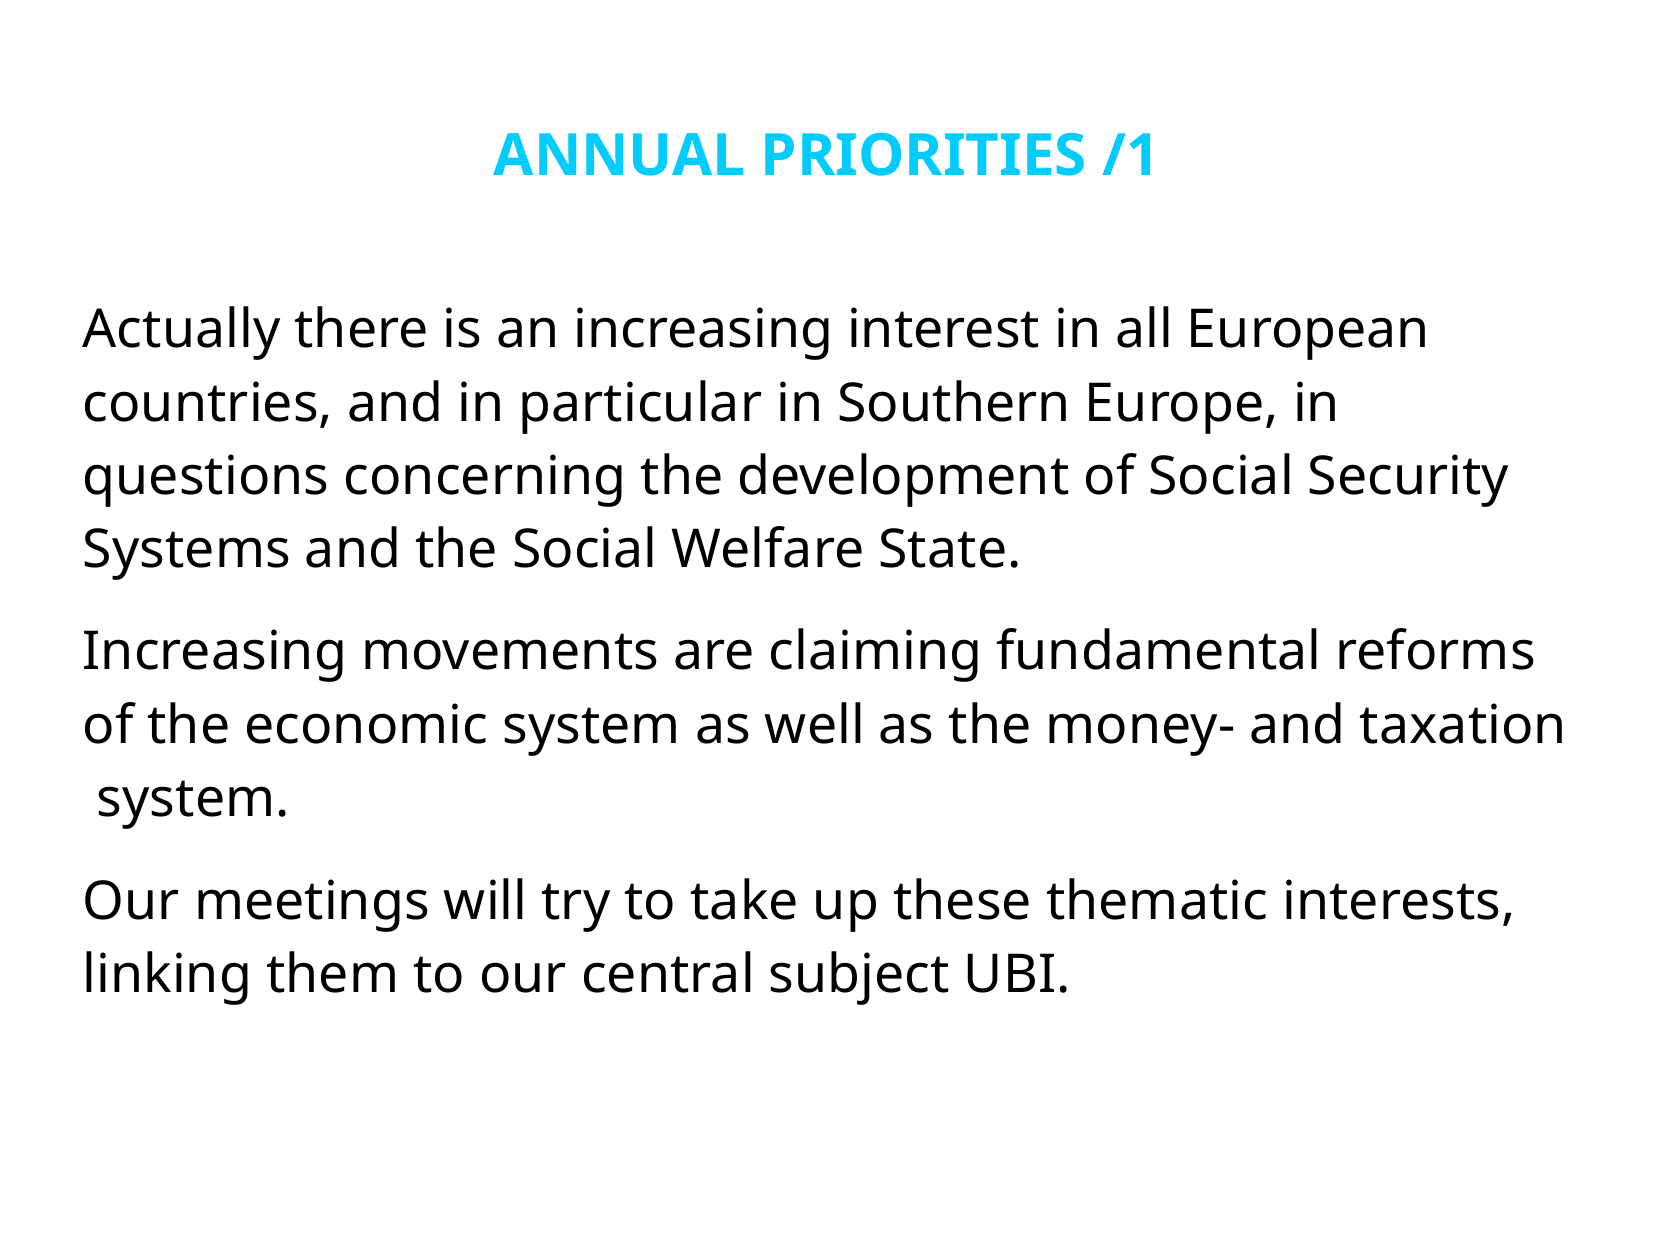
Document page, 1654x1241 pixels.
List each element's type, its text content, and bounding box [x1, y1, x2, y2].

title ANNUAL PRIORITIES /1 [82, 49, 1571, 257]
list Actually there is an increasing interest in all European countries, and in particular in Southern Europe, in questions concerning the development of Social Security Systems and the Social Welfare State. Increasing movements are claiming fundamental reforms of the economic system as well as the money- and taxation system. Our meetings will try to take up these thematic interests, linking them to our central subject UBI. [82, 290, 1571, 1010]
